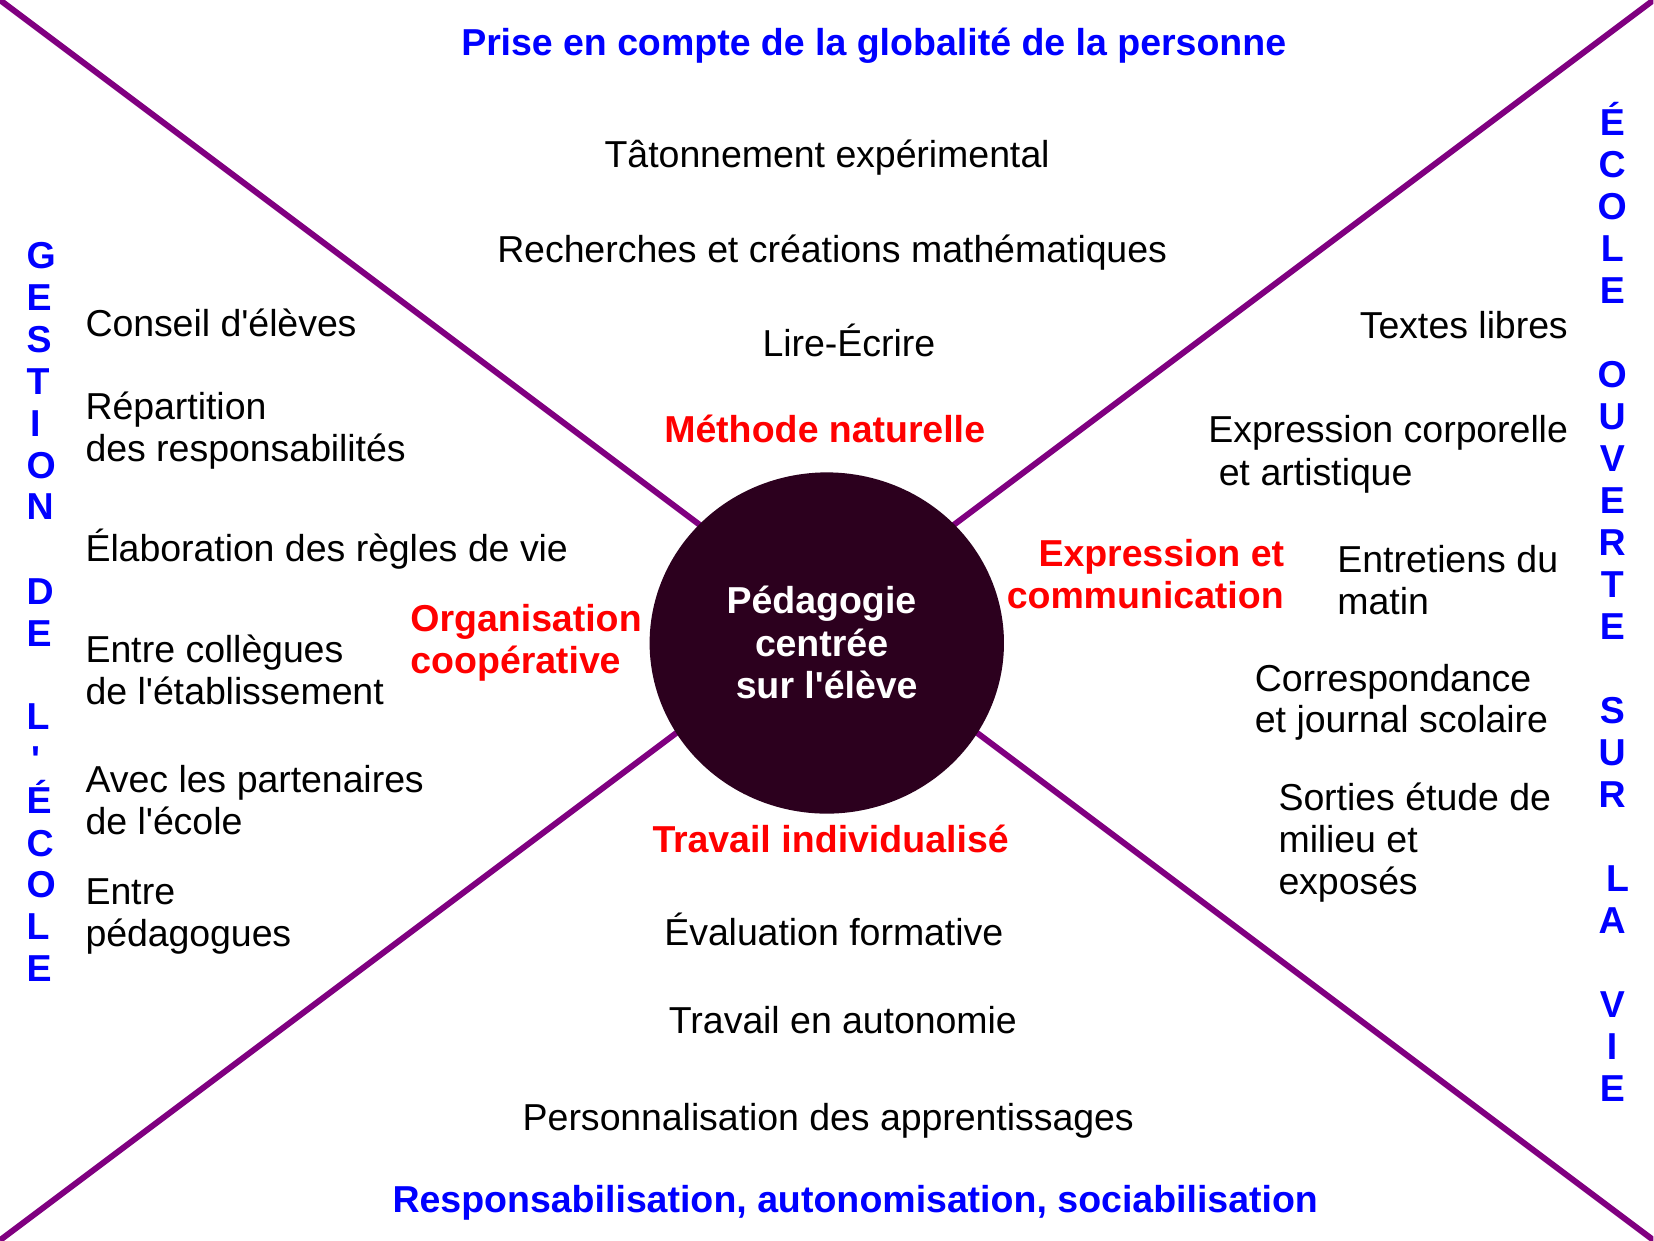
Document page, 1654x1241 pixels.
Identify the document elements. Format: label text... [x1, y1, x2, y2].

text_box Travail individualisé [637, 811, 1028, 888]
text_box Personnalisation des apprentissages [507, 1088, 1170, 1165]
text_box Expression corporelle et artistique [1193, 401, 1570, 534]
text_box G E S T I O N D E L ' É C O L E [11, 226, 60, 1241]
text_box Entre collègues de l'établissement [70, 621, 402, 751]
text_box Répartition des responsabilités [70, 377, 426, 510]
text_box Conseil d'élèves [70, 294, 378, 371]
text_box Sorties étude de milieu et exposés [1263, 768, 1571, 934]
text_box Entre pédagogues [70, 864, 319, 995]
text_box Travail en autonomie [643, 992, 1034, 1068]
text_box Évaluation formative [649, 903, 1028, 980]
text_box Tâtonnement expérimental [589, 126, 1086, 202]
text_box Pédagogie centrée sur l'élève [658, 478, 1004, 811]
text_box Responsabilisation, autonomisation, sociabilisation [377, 1171, 1347, 1241]
text_box Avec les partenaires de l'école [70, 751, 449, 864]
text_box Correspondance et journal scolaire [1240, 649, 1570, 782]
text_box Expression et communication [921, 524, 1300, 657]
text_box Entretiens du matin [1322, 531, 1583, 664]
text_box É C O L E O U V E R T E S U R L A V I E [1570, 94, 1654, 1160]
text_box Lire-Écrire [737, 315, 957, 391]
text_box Recherches et créations mathématiques [482, 220, 1193, 297]
text_box Textes libres [1345, 297, 1570, 374]
text_box Élaboration des règles de vie [70, 519, 583, 596]
text_box Prise en compte de la globalité de la personne [389, 13, 1359, 90]
text_box Méthode naturelle [649, 401, 1016, 478]
text_box Organisation coopérative [395, 590, 680, 723]
